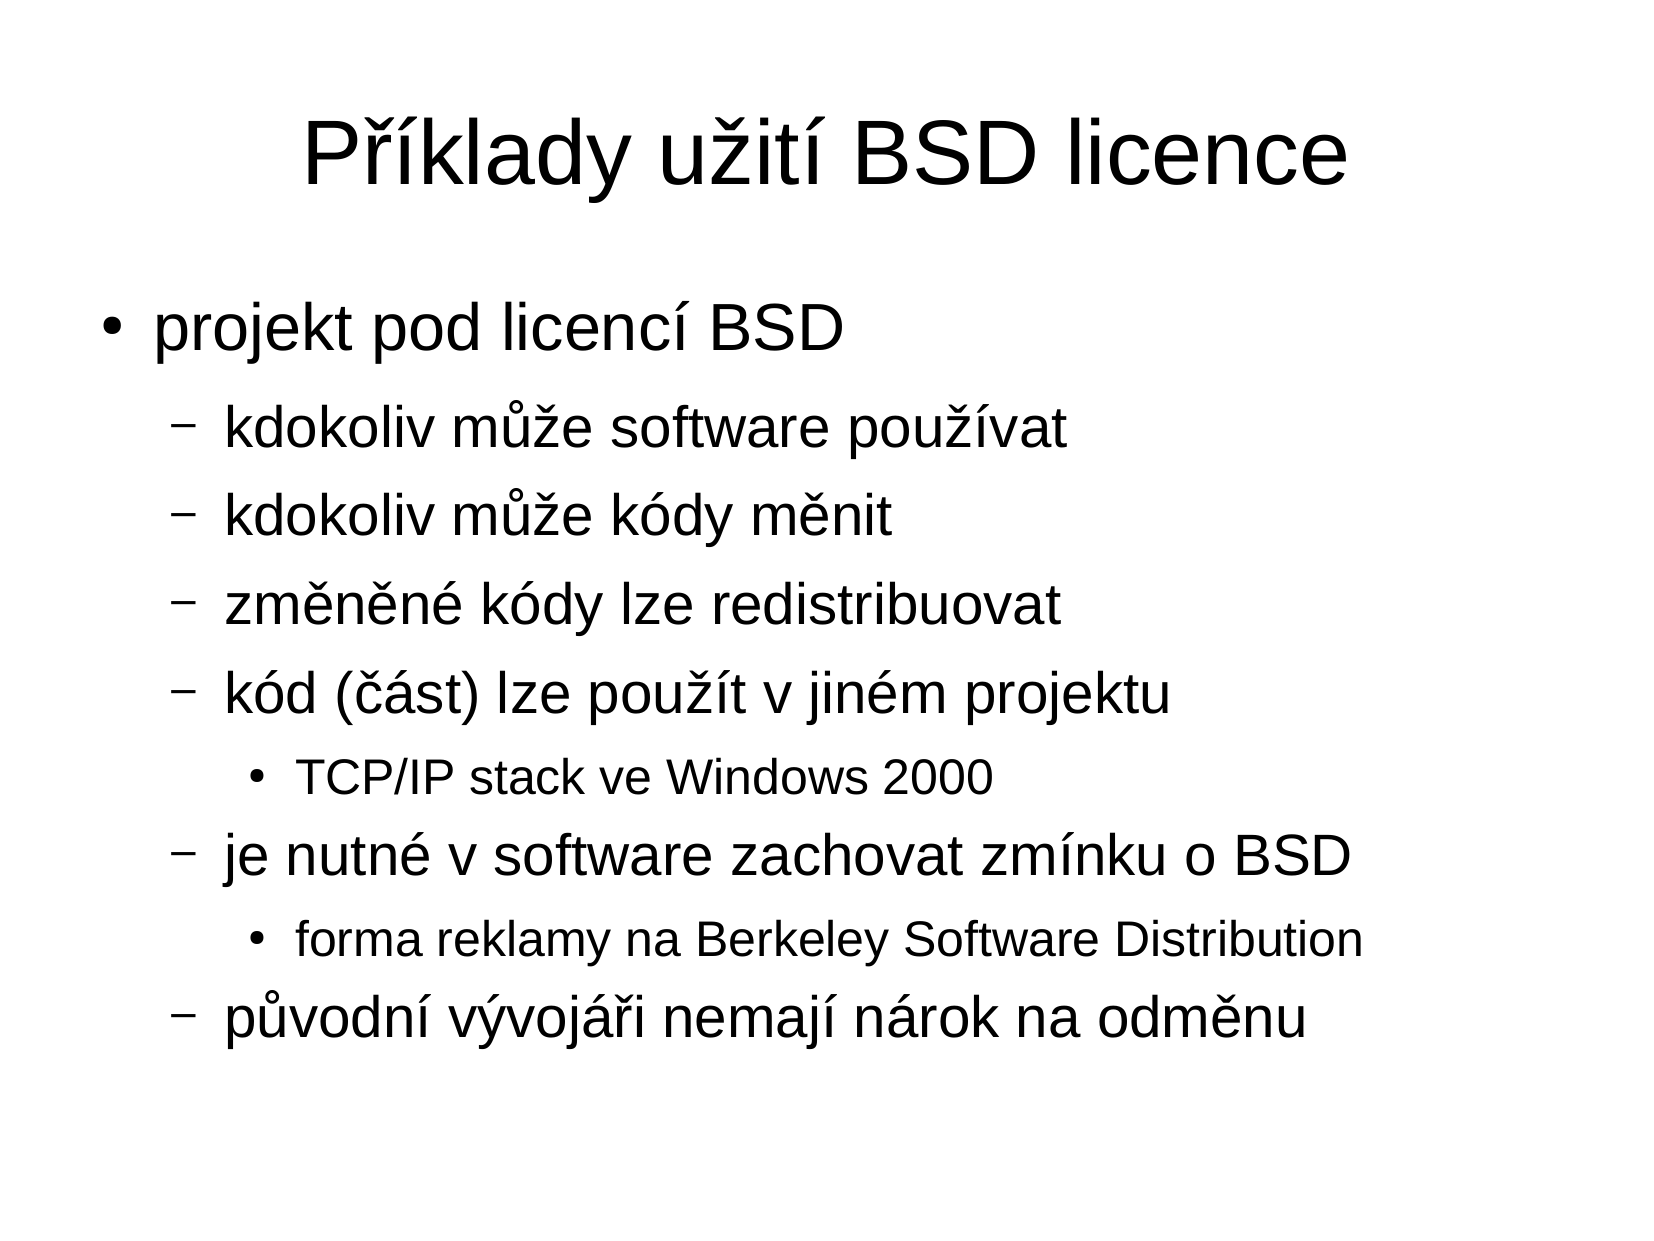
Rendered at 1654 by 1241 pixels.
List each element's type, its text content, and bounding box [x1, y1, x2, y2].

title Příklady užití BSD licence [82, 49, 1571, 257]
list projekt pod licencí BSD kdokoliv může software používat kdokoliv může kódy měnit změněné kódy lze redistribuovat kód (část) lze použít v jiném projektu TCP/IP stack ve Windows 2000 je nutné v software zachovat zmínku o BSD forma reklamy na Berkeley Software Distribution původní vývojáři nemají nárok na odměnu [82, 290, 1571, 1109]
